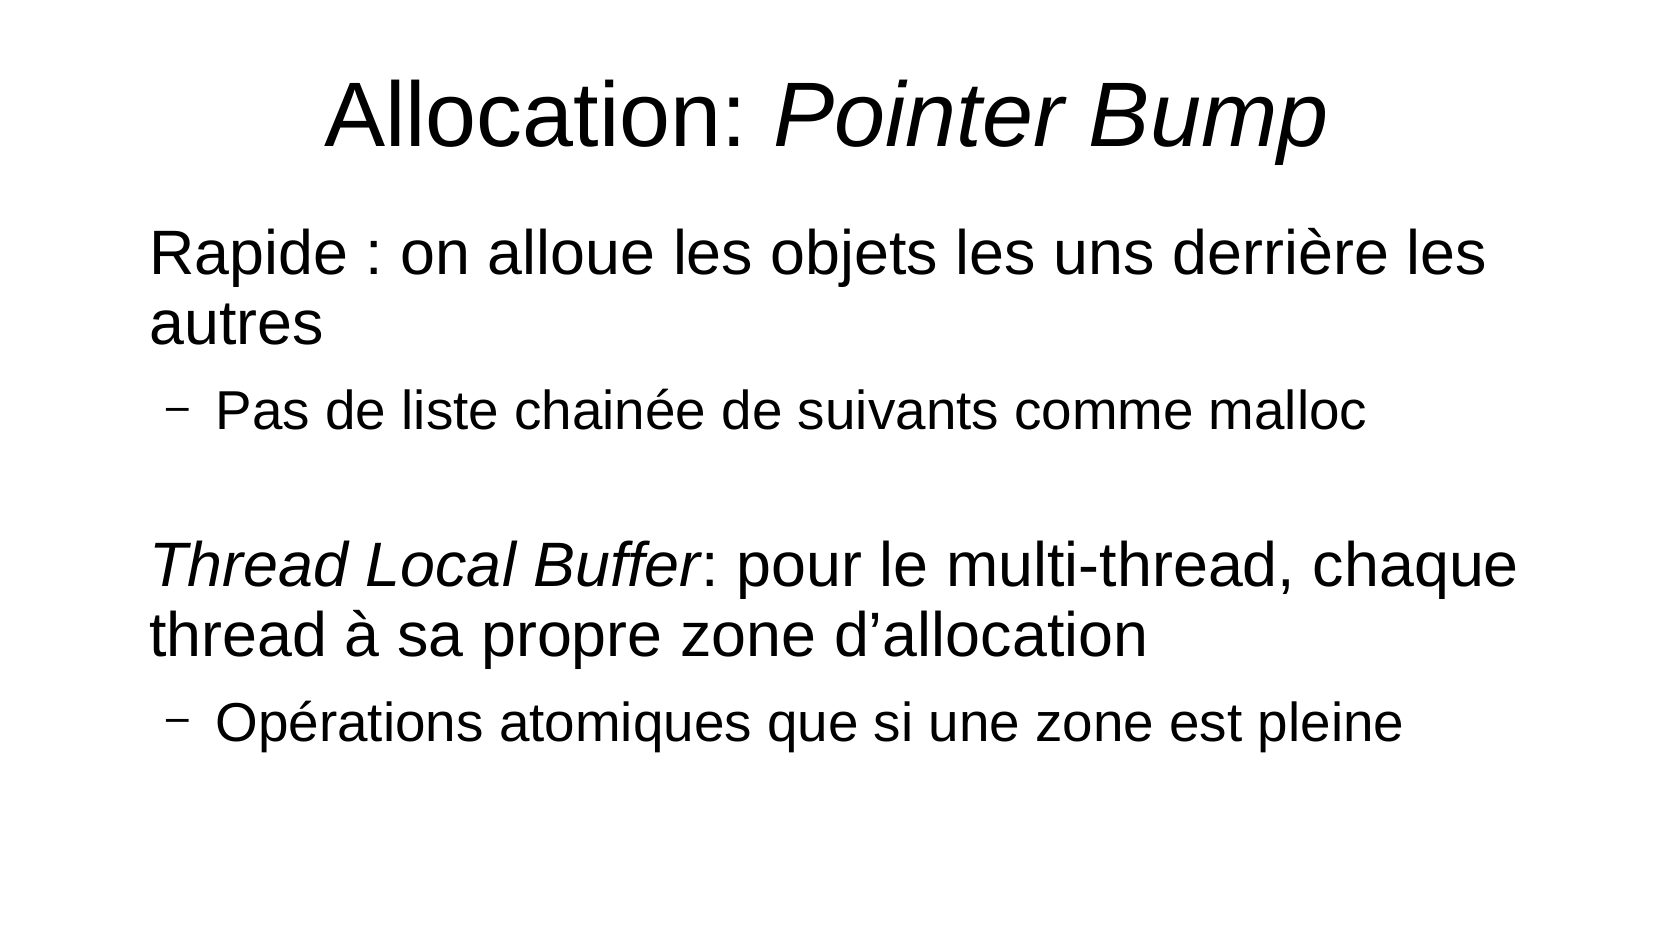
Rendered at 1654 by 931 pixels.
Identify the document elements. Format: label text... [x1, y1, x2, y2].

list Rapide : on alloue les objets les uns derrière les autres Pas de liste chainée de suivants comme malloc Thread Local Buffer: pour le multi-thread, chaque thread à sa propre zone d’allocation Opérations atomiques que si une zone est pleine [82, 217, 1571, 758]
title Allocation: Pointer Bump [82, 37, 1571, 193]
